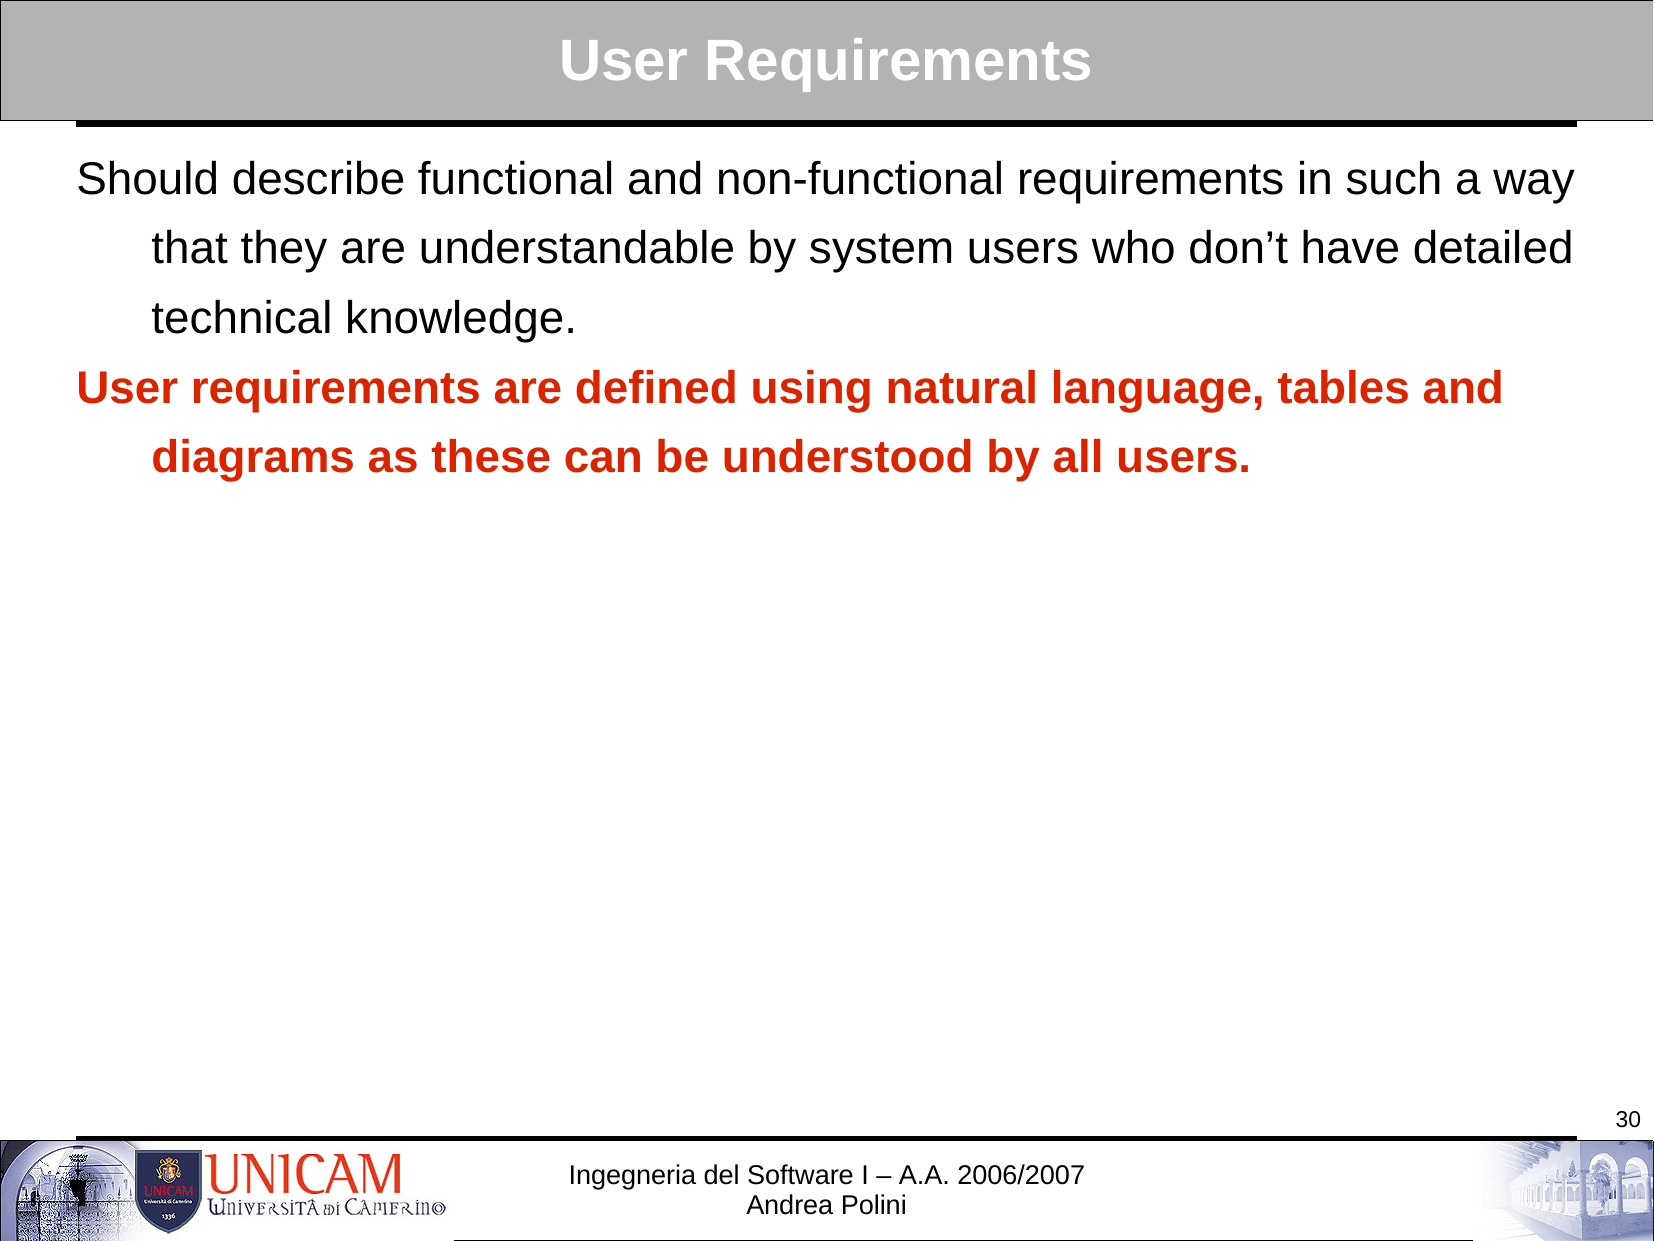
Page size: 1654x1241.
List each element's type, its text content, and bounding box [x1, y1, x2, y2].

picture [1473, 1141, 1654, 1241]
picture [0, 1141, 454, 1241]
list Should describe functional and non-functional requirements in such a way that they are understandable by system users who don’t have detailed technical knowledge. User requirements are defined using natural language, tables and diagrams as these can be understood by all users. [76, 152, 1577, 671]
title User Requirements [0, 0, 1653, 121]
